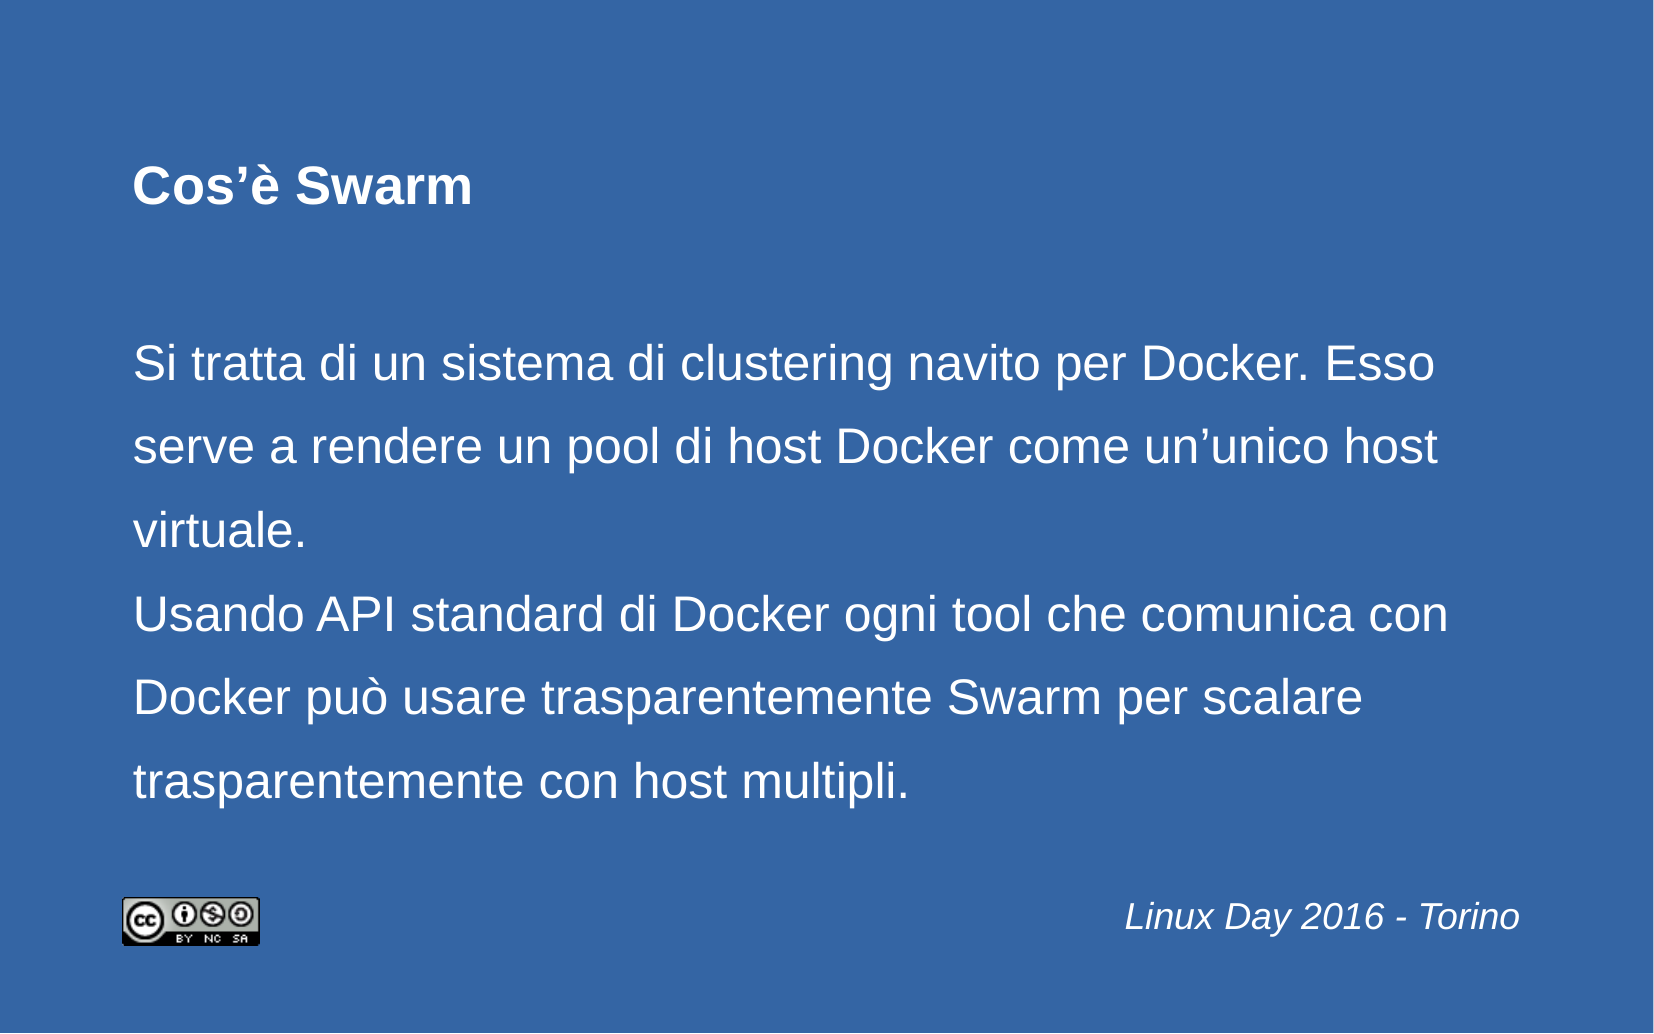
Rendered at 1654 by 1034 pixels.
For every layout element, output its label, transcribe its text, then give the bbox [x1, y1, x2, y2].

text_box Linux Day 2016 - Torino [1109, 887, 1536, 1034]
picture [122, 897, 260, 946]
text_box Cos’è Swarm Si tratta di un sistema di clustering navito per Docker. Esso serve a rendere un pool di host Docker come un’unico host virtuale. Usando API standard di Docker ogni tool che comunica con Docker può usare trasparentemente Swarm per scalare trasparentemente con host multipli. [118, 118, 1536, 961]
